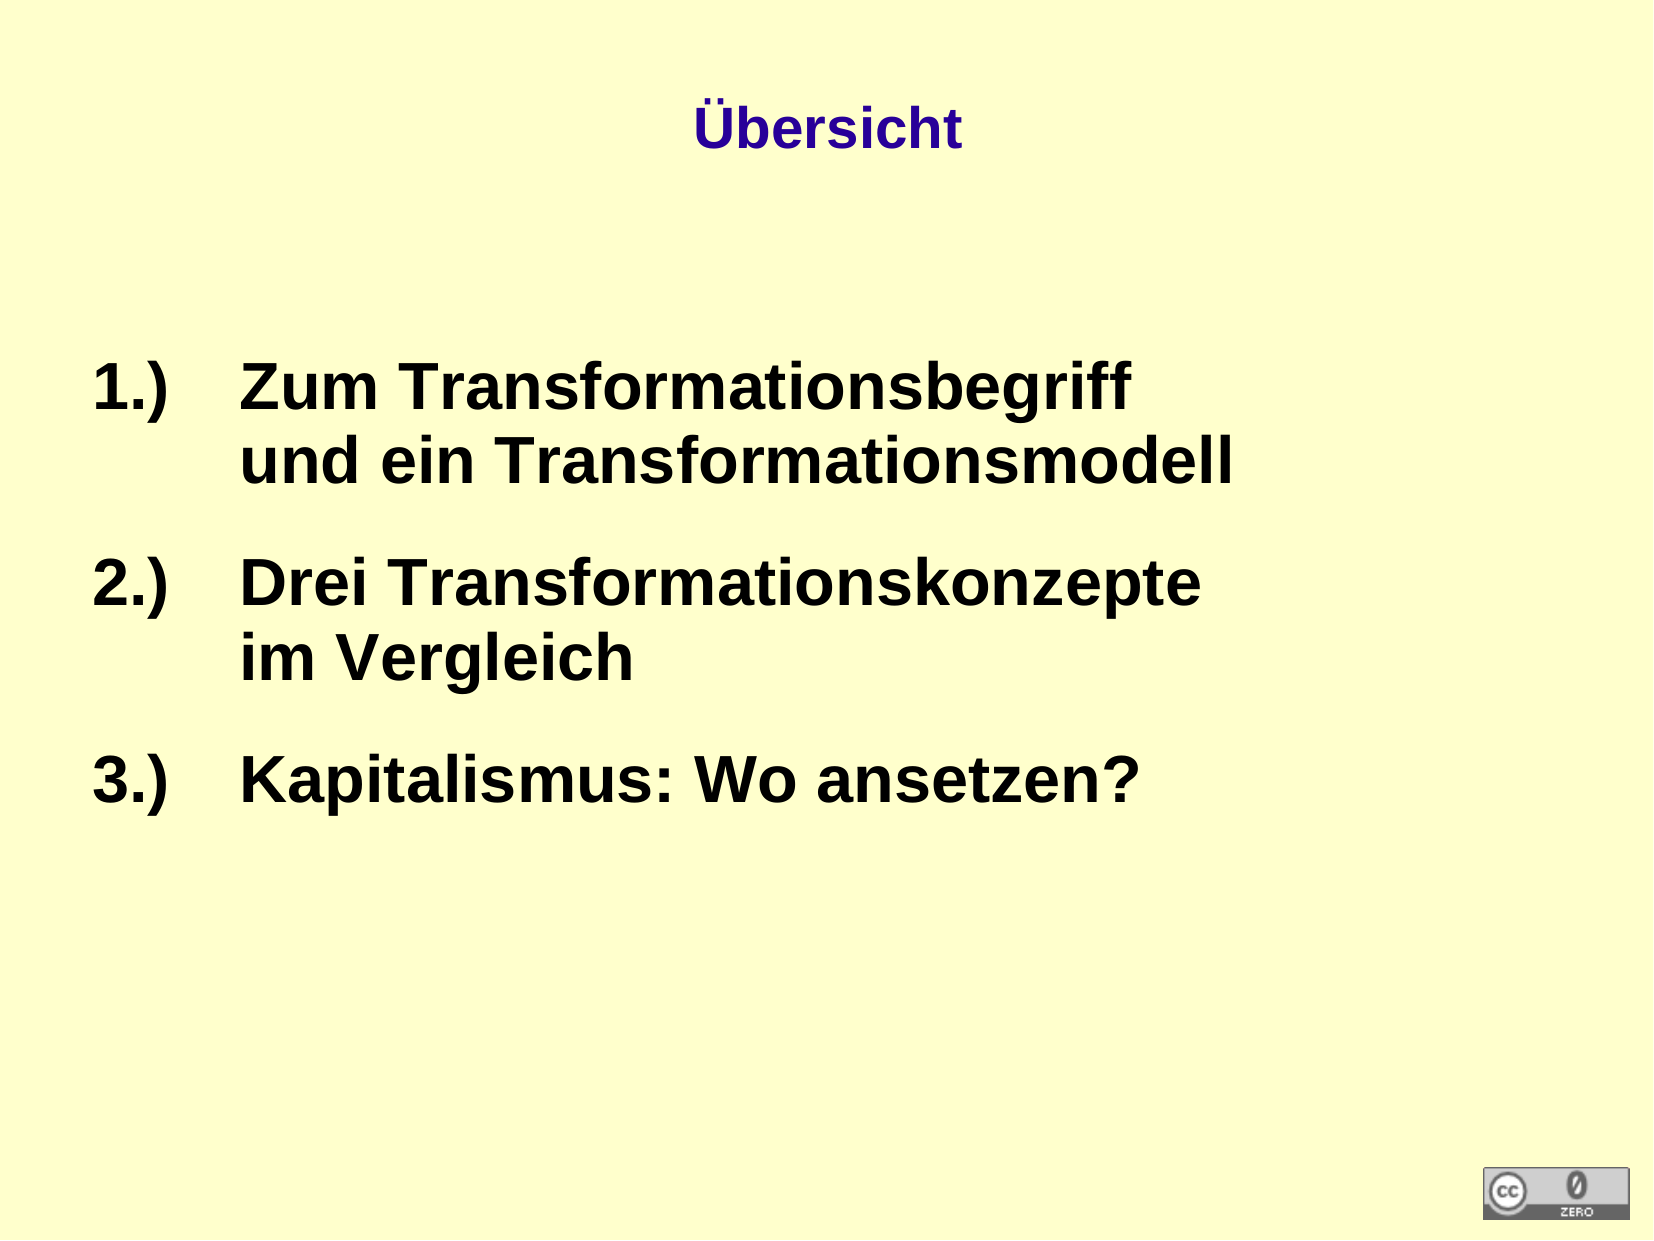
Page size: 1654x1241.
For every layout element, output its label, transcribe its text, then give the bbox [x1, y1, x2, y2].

list 1.) Zum Transformationsbegriff und ein Transformationsmodell 2.) Drei Transformationskonzepte im Vergleich 3.) Kapitalismus: Wo ansetzen? [92, 226, 1565, 1034]
title Übersicht [86, 49, 1571, 207]
picture [1483, 1167, 1630, 1220]
